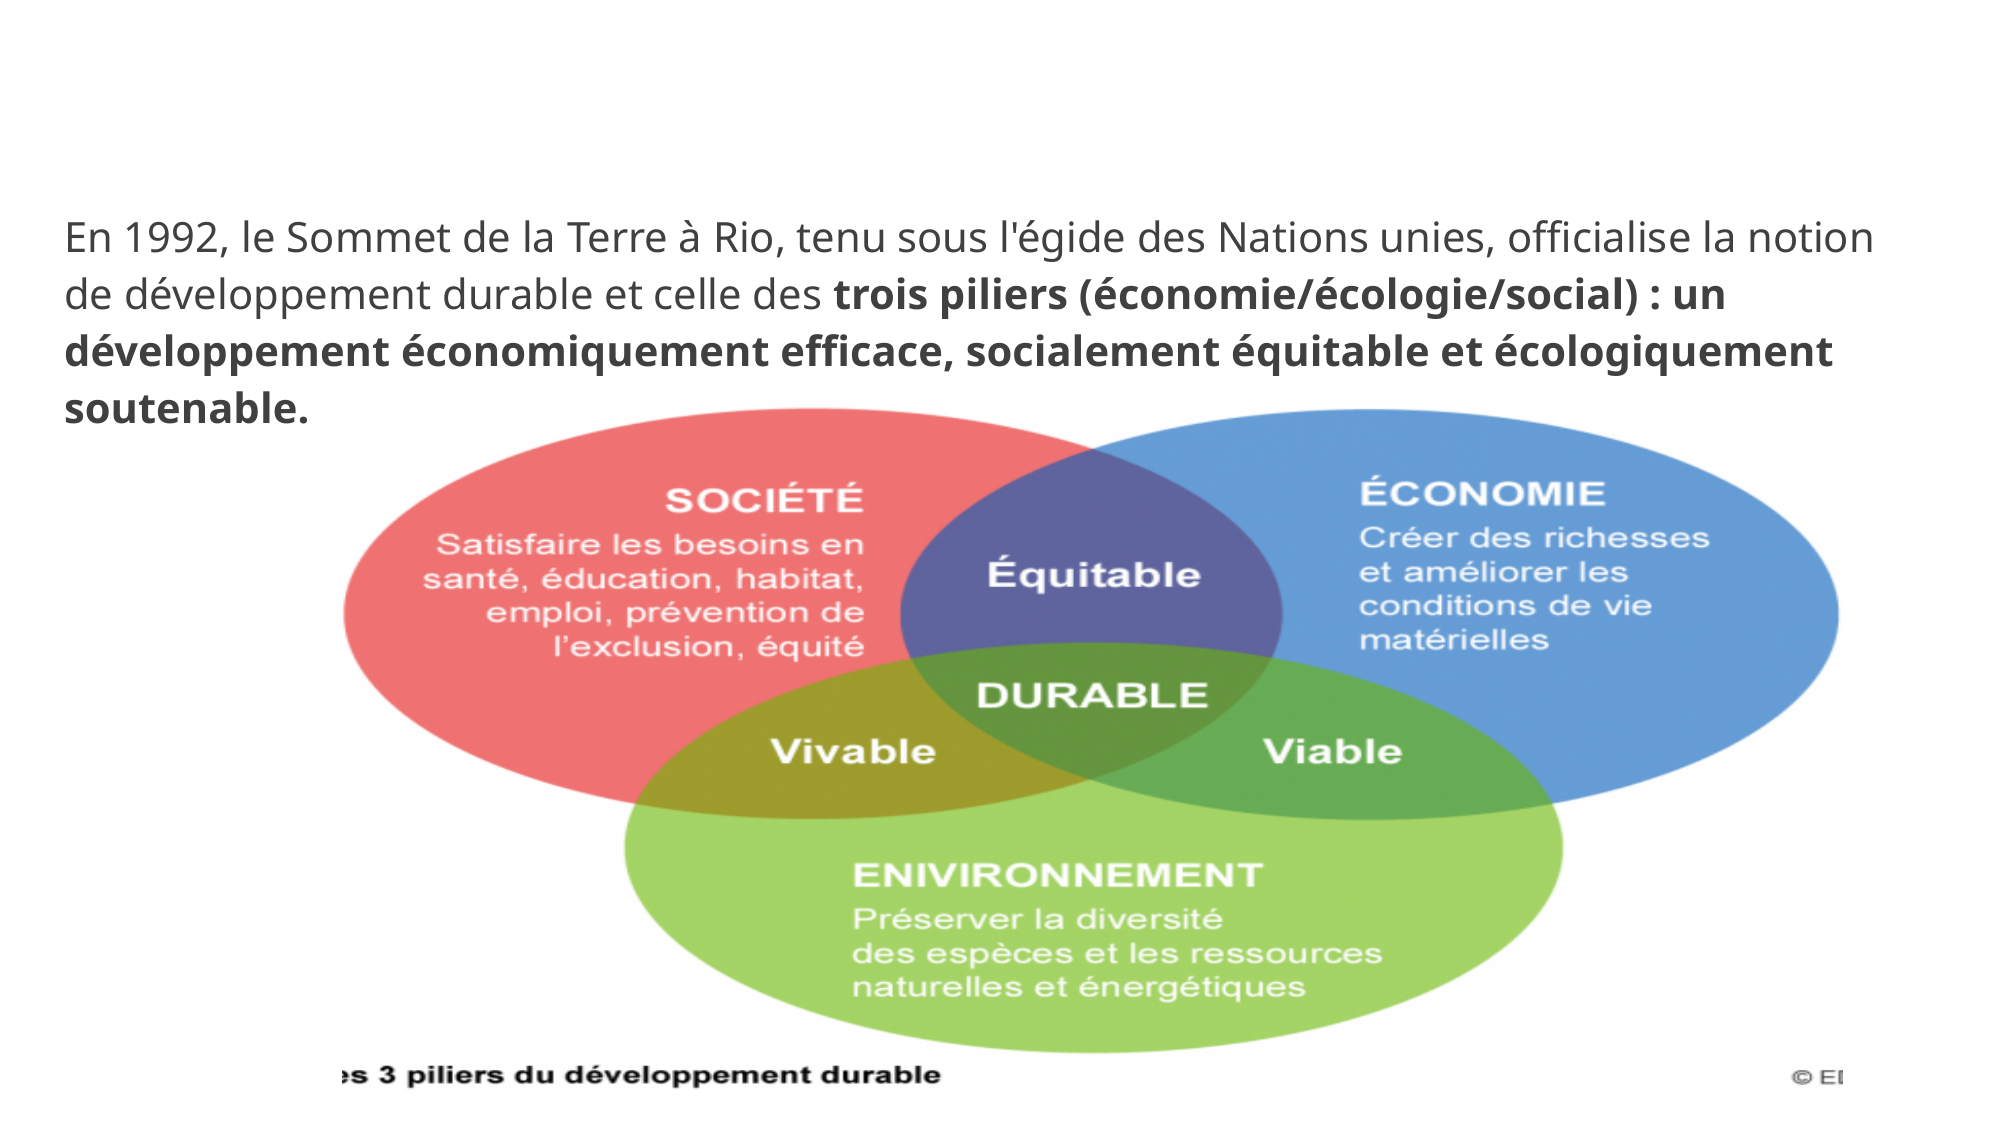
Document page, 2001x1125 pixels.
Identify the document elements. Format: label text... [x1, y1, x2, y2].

text_box En 1992, le Sommet de la Terre à Rio, tenu sous l'égide des Nations unies, officialise la notion de développement durable et celle des trois piliers (économie/écologie/social) : un développement économiquement efficace, socialement équitable et écologiquement soutenable. [49, 200, 1926, 356]
picture [342, 377, 1843, 1091]
